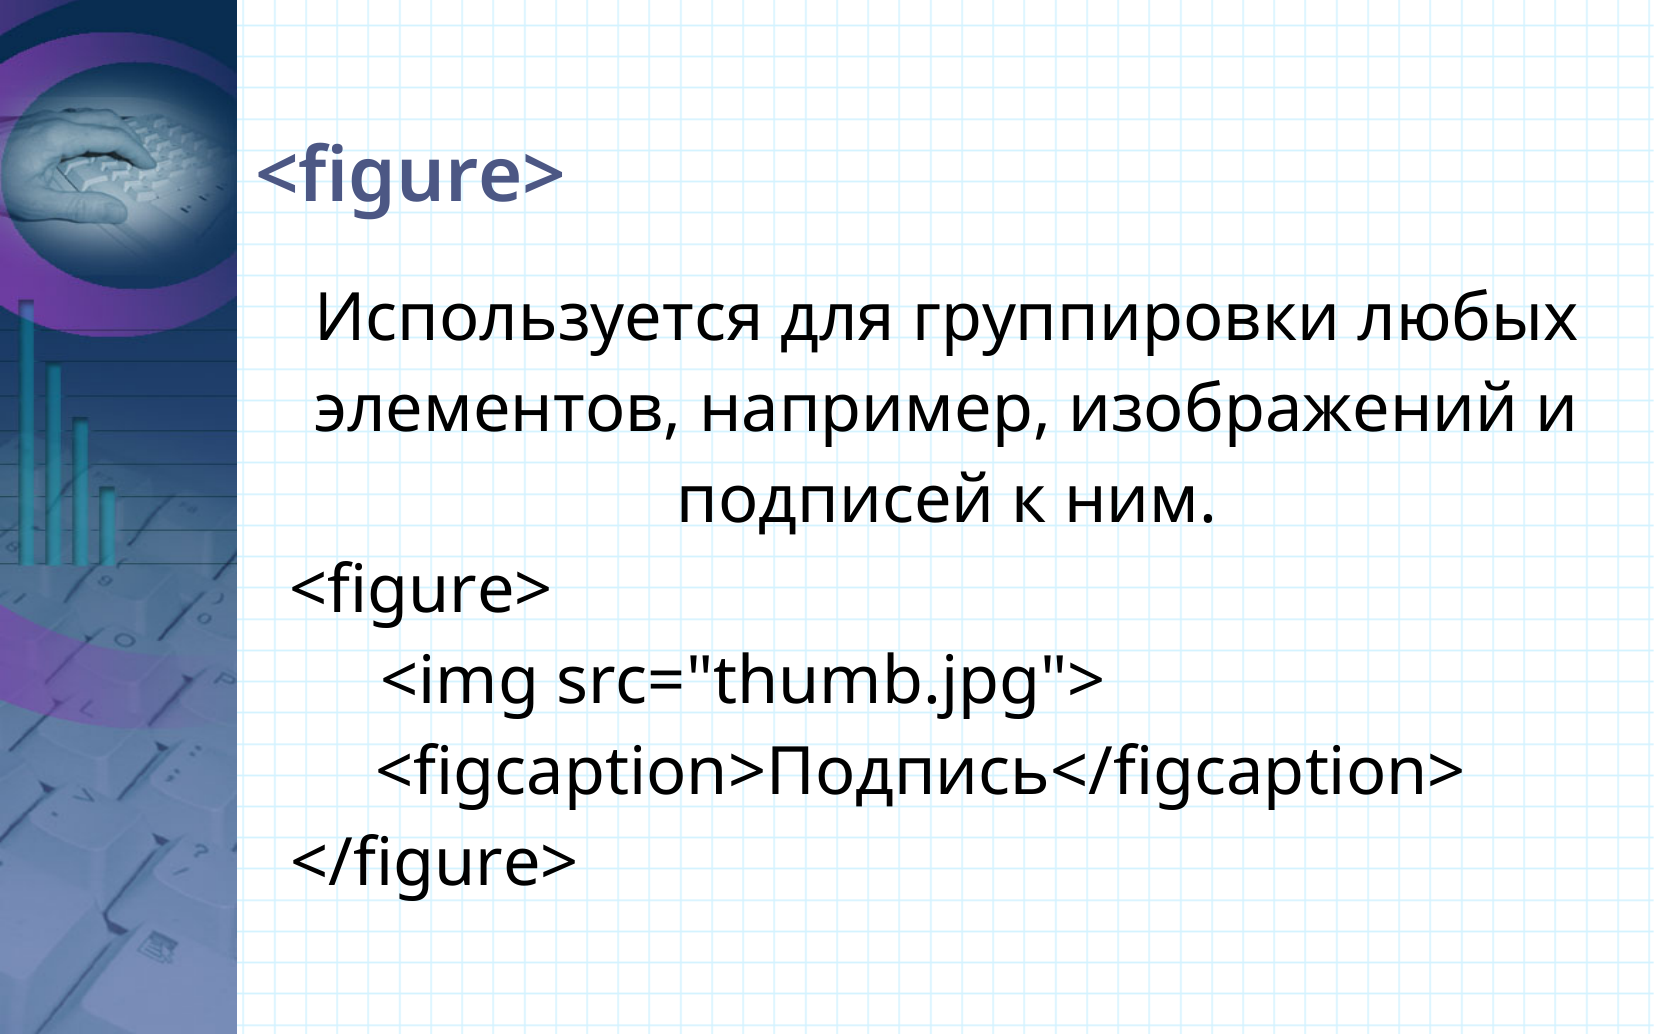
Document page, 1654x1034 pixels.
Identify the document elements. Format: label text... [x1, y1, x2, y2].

picture [0, 0, 1654, 1034]
subtitle Используется для группировки любых элементов, например, изображений и подписей к ним. <figure> <img src="thumb.jpg"> <figcaption>Подпись</figcaption> </figure> [254, 287, 1640, 887]
title <figure> [254, 85, 1640, 259]
